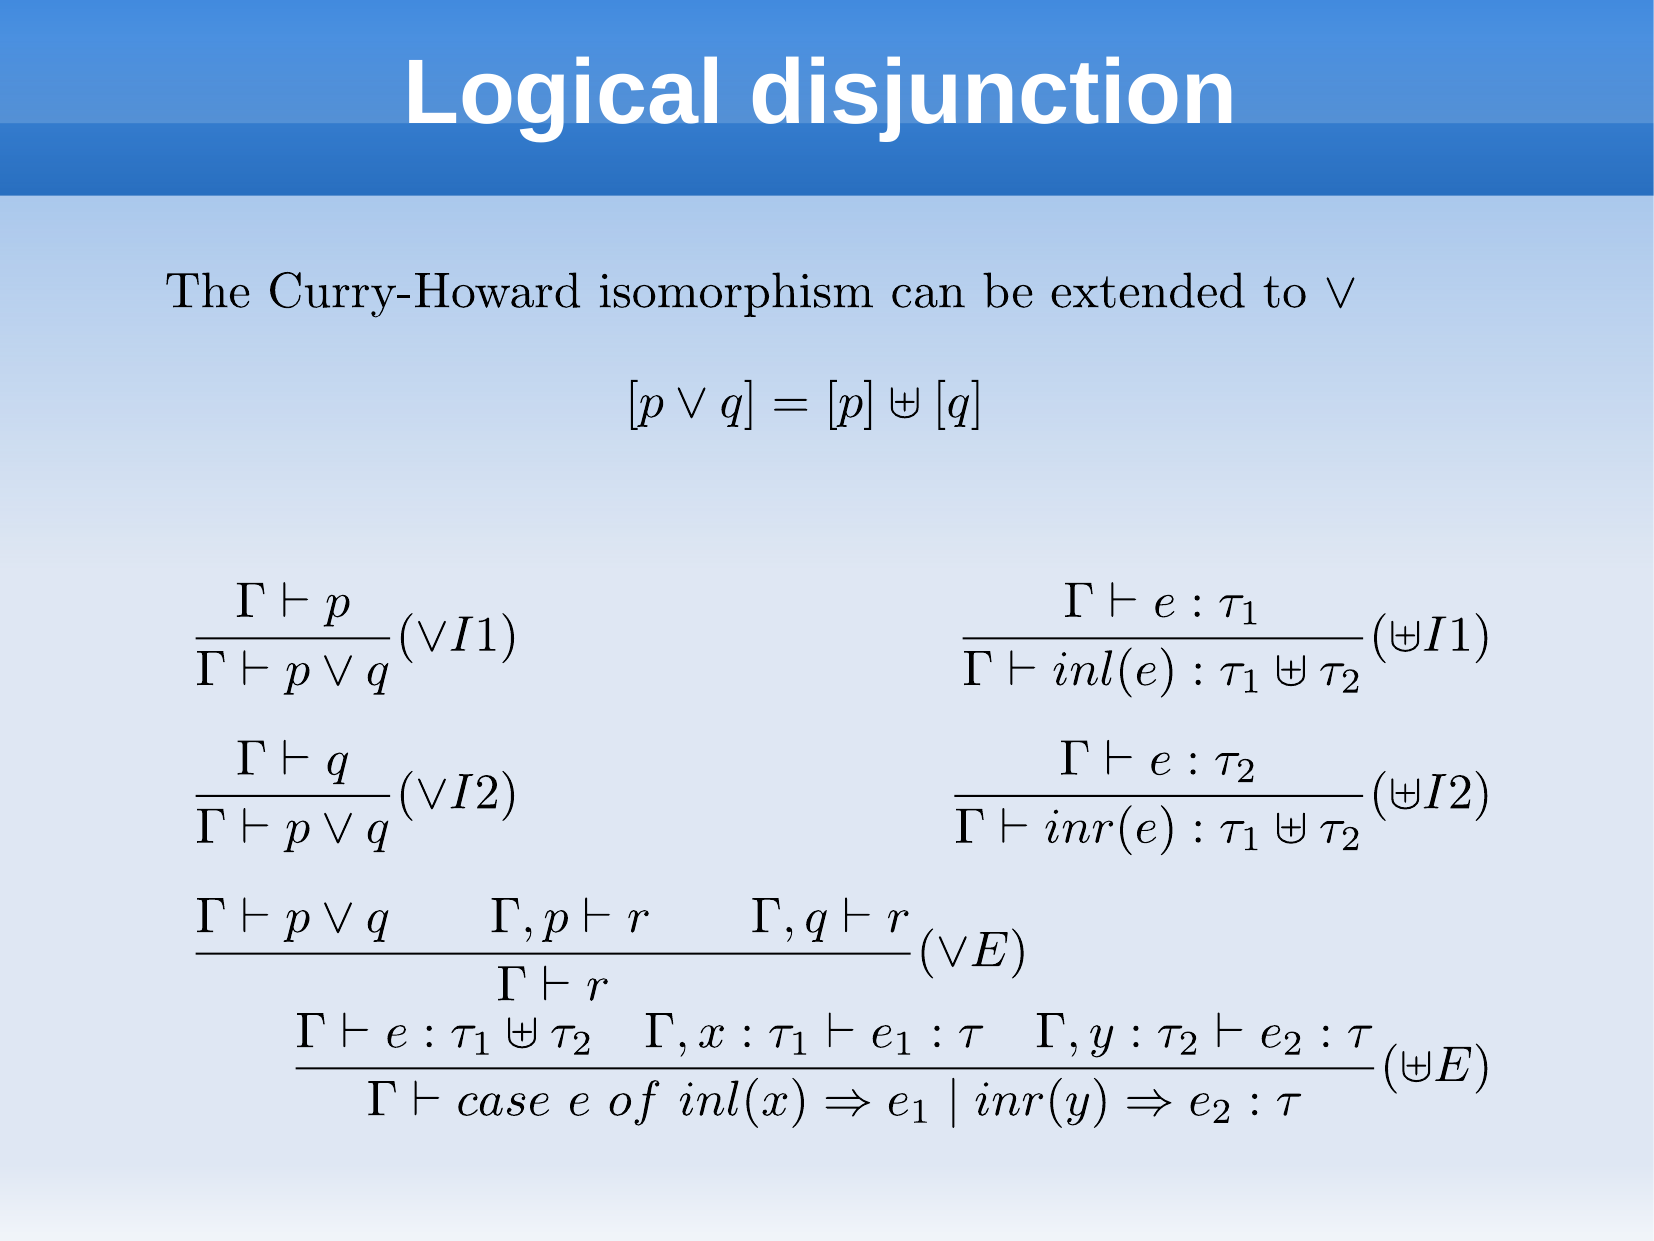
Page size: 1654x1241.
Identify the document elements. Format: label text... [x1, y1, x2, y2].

picture [0, 0, 1654, 1241]
title Logical disjunction [76, 0, 1565, 188]
